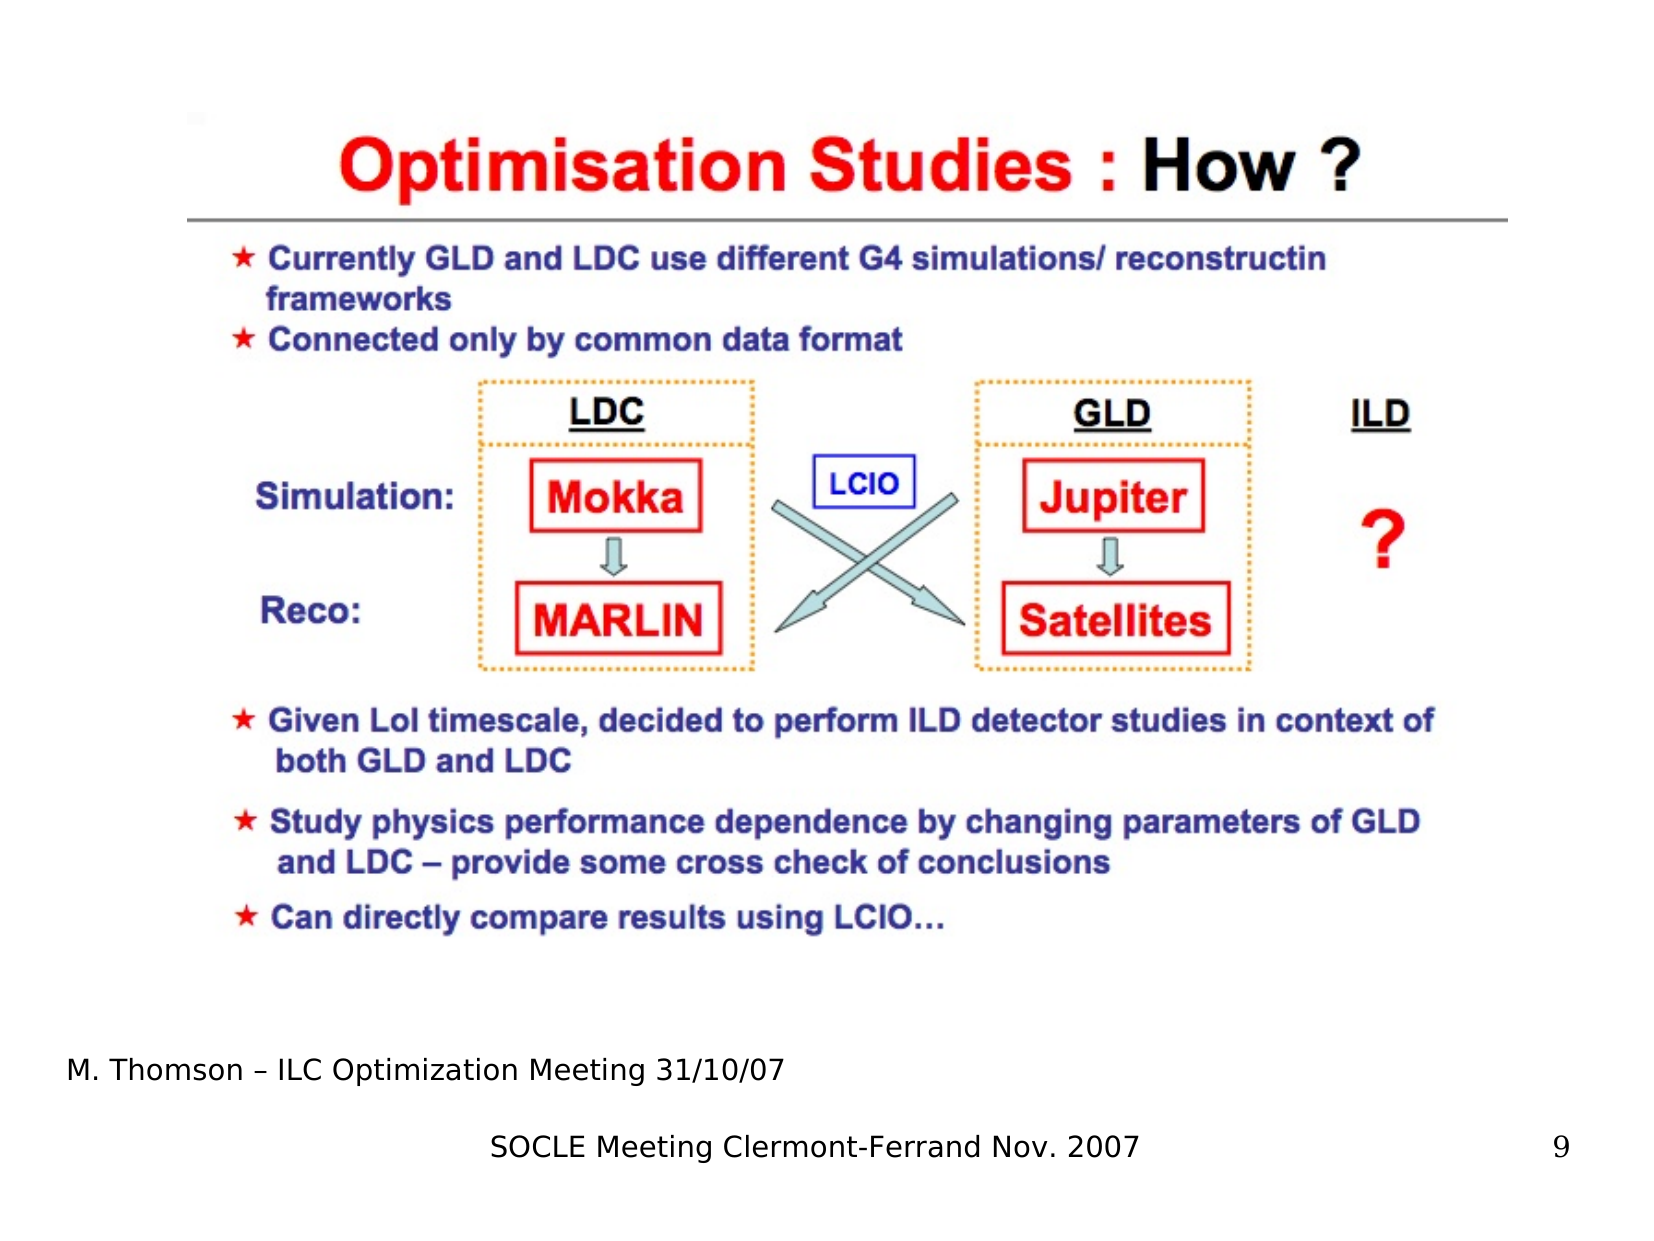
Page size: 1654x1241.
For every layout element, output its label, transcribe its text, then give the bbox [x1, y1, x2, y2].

picture [187, 112, 1508, 1058]
text_box M. Thomson – ILC Optimization Meeting 31/10/07 [51, 1046, 802, 1096]
